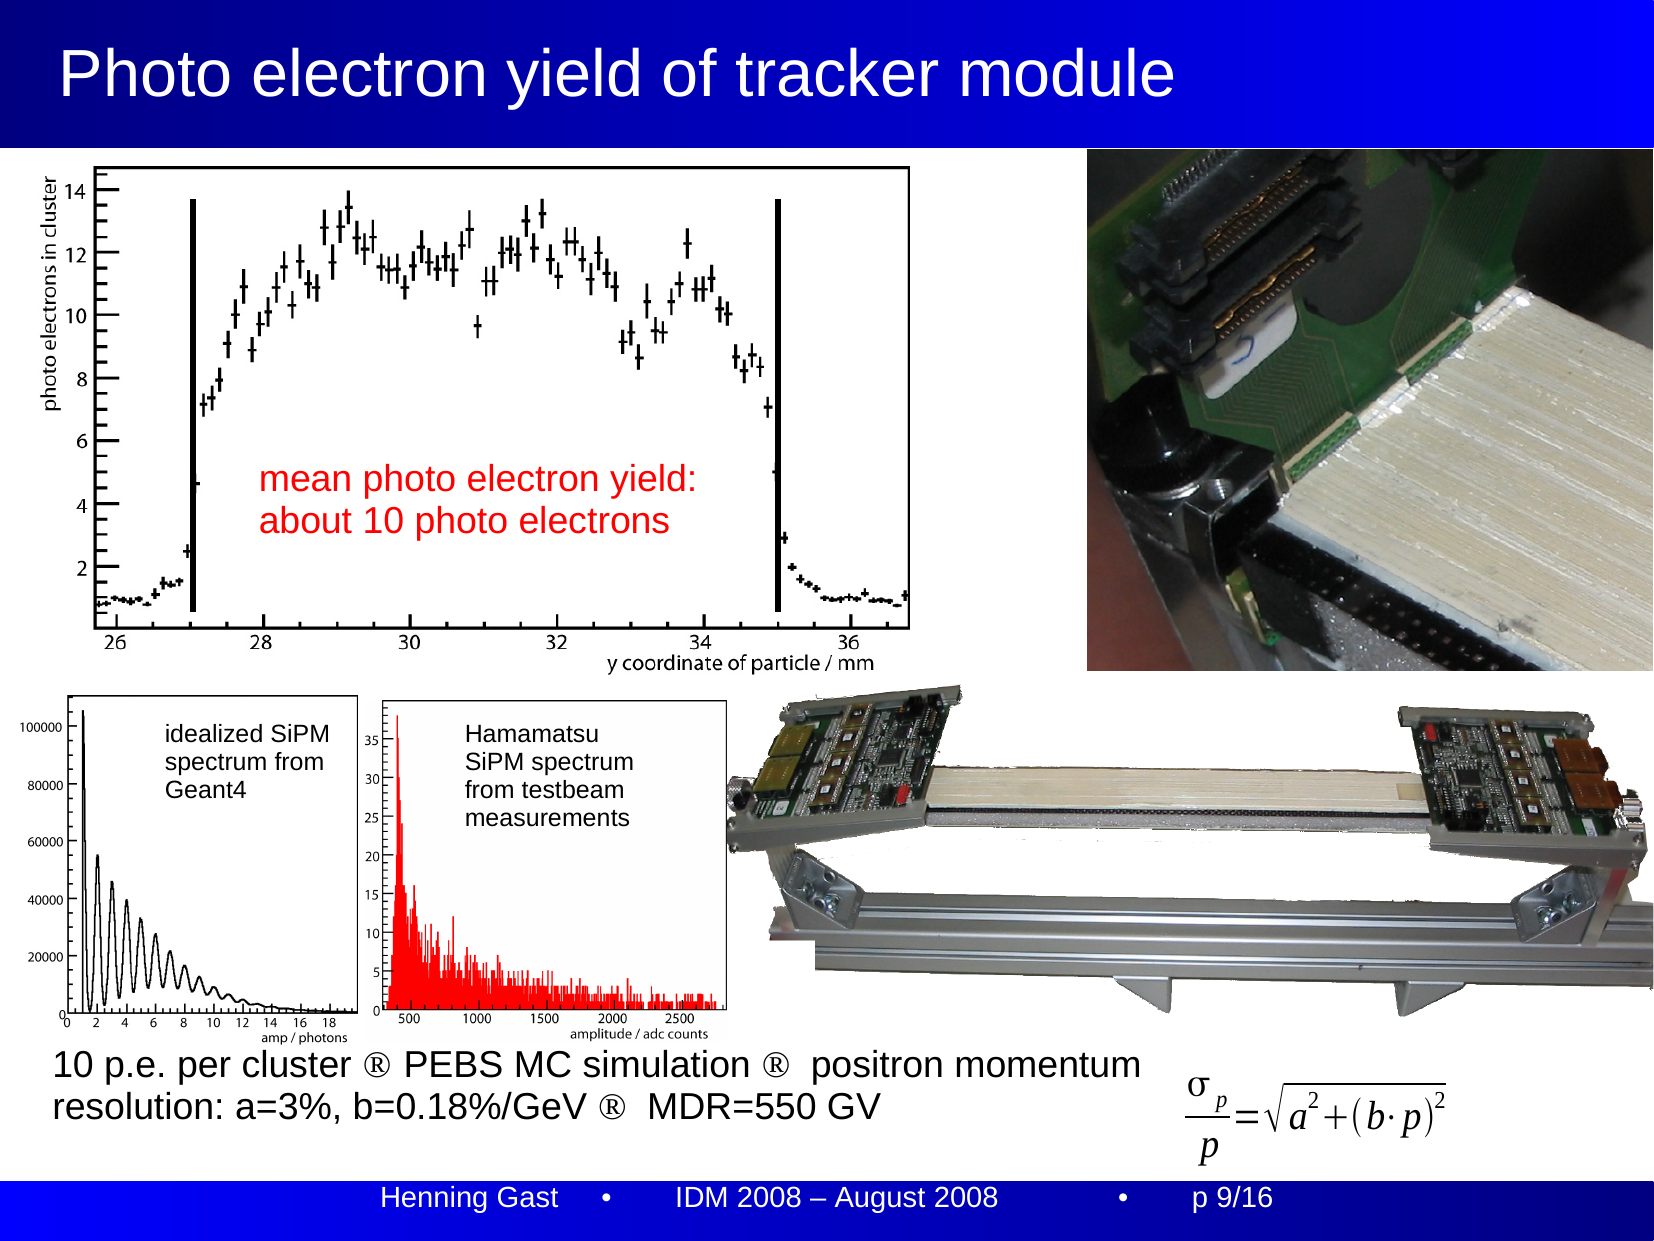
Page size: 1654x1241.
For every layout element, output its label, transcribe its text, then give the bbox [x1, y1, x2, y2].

picture [37, 166, 1654, 1042]
title Photo electron yield of tracker module [0, 0, 1654, 148]
text_box mean photo electron yield: about 10 photo electrons [244, 450, 713, 577]
picture [19, 695, 358, 1045]
text_box 10 p.e. per cluster ® PEBS MC simulation ® positron momentum resolution: a=3%, b=0.18%/GeV ® MDR=550 GV [37, 1035, 1201, 1163]
text_box idealized SiPM spectrum from Geant4 [150, 712, 376, 840]
text_box Hamamatsu SiPM spectrum from testbeam measurements [450, 712, 676, 877]
picture [1087, 149, 1653, 671]
chart [1176, 1059, 1453, 1169]
